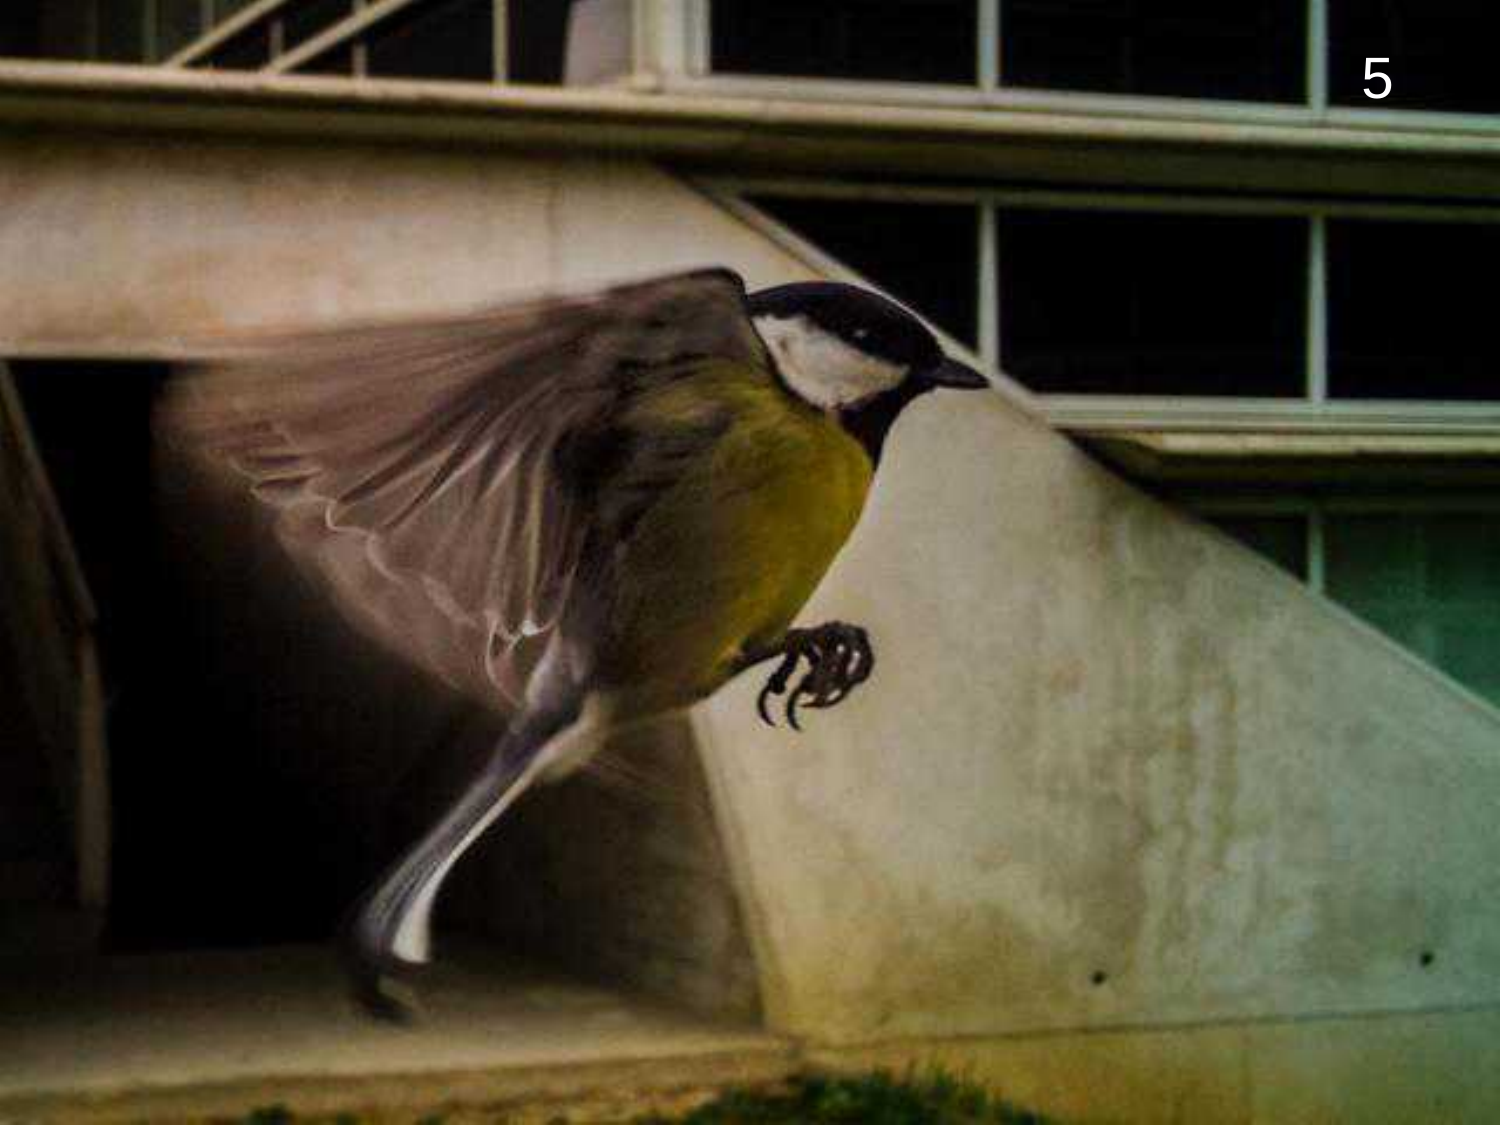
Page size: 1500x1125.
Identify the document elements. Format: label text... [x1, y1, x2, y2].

picture [0, 0, 1500, 1125]
text_box 5 [1346, 38, 1430, 119]
